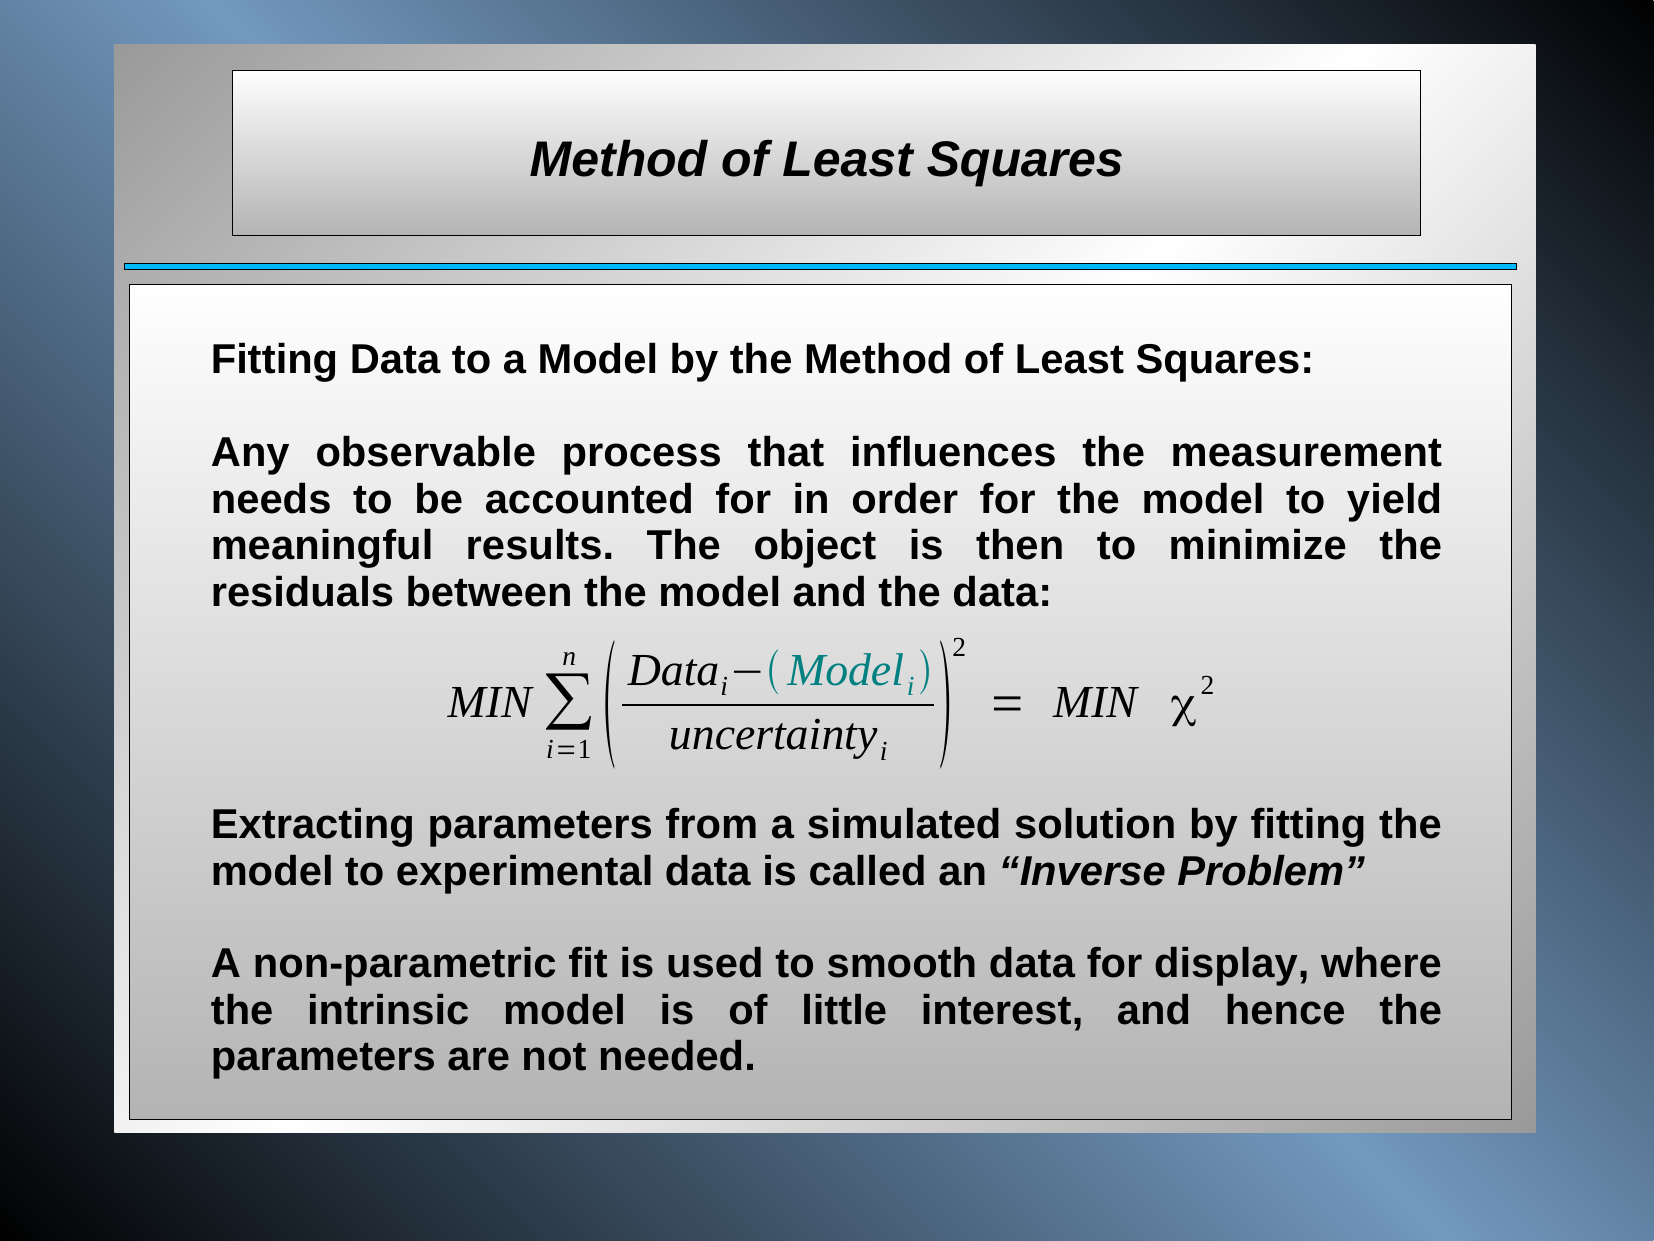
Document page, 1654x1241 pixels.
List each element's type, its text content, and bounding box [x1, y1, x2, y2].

text_box Fitting Data to a Model by the Method of Least Squares: Any observable process that influences the measurement needs to be accounted for in order for the model to yield meaningful results. The object is then to minimize the residuals between the model and the data: Extracting parameters from a simulated solution by fitting the model to experimental data is called an “Inverse Problem” A non-parametric fit is used to smooth data for display, where the intrinsic model is of little interest, and hence the parameters are not needed. [210, 335, 1443, 1080]
text_box [129, 284, 1512, 1120]
chart [438, 631, 1220, 772]
text_box [232, 70, 1421, 236]
text_box Method of Least Squares [397, 131, 1256, 194]
text_box [124, 263, 1517, 270]
